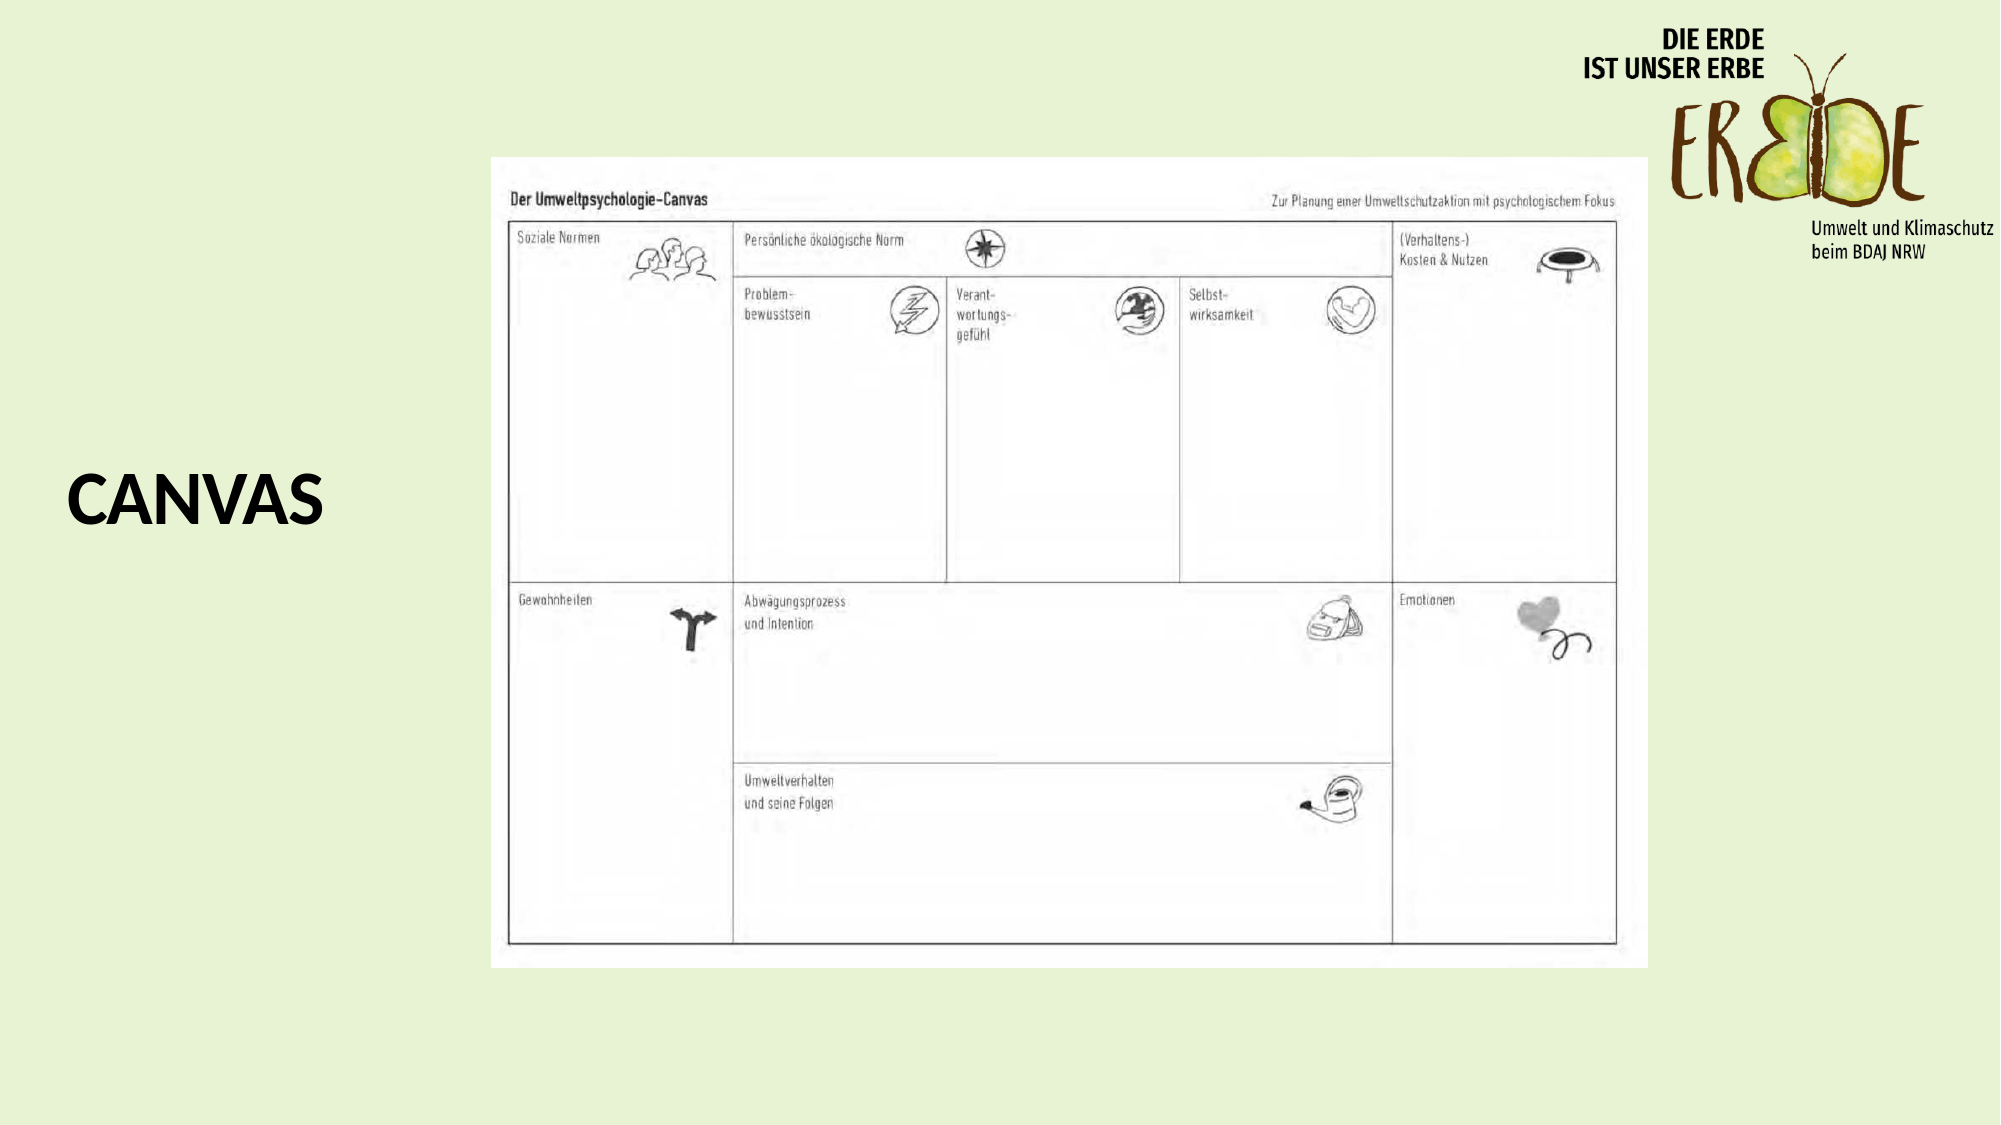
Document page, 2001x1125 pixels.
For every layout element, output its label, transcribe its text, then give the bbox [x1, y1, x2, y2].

picture [491, 157, 1648, 968]
text_box CANVAS [67, 447, 340, 678]
